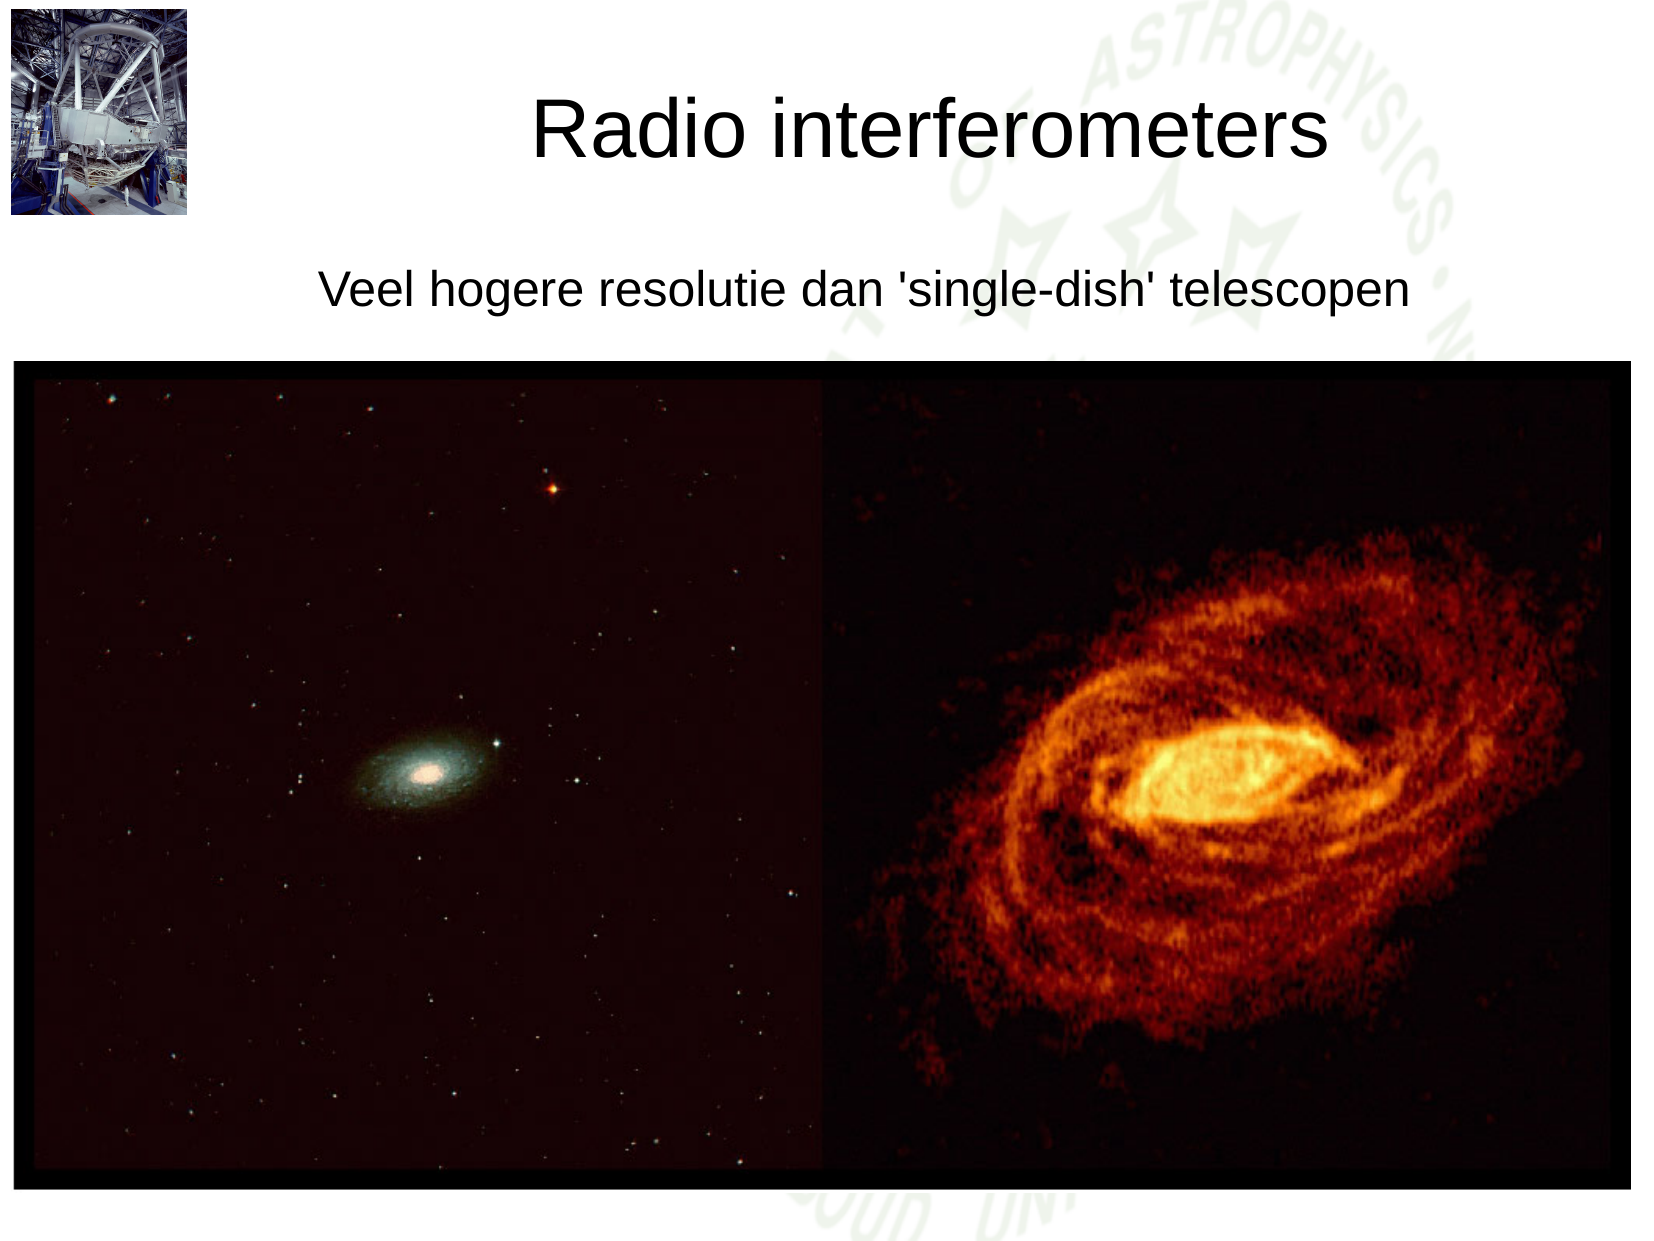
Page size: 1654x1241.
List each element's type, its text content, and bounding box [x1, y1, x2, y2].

text_box Veel hogere resolutie dan 'single-dish' telescopen [303, 253, 1441, 325]
text_box Radio interferometers [515, 74, 1347, 183]
picture [0, 0, 1654, 1241]
